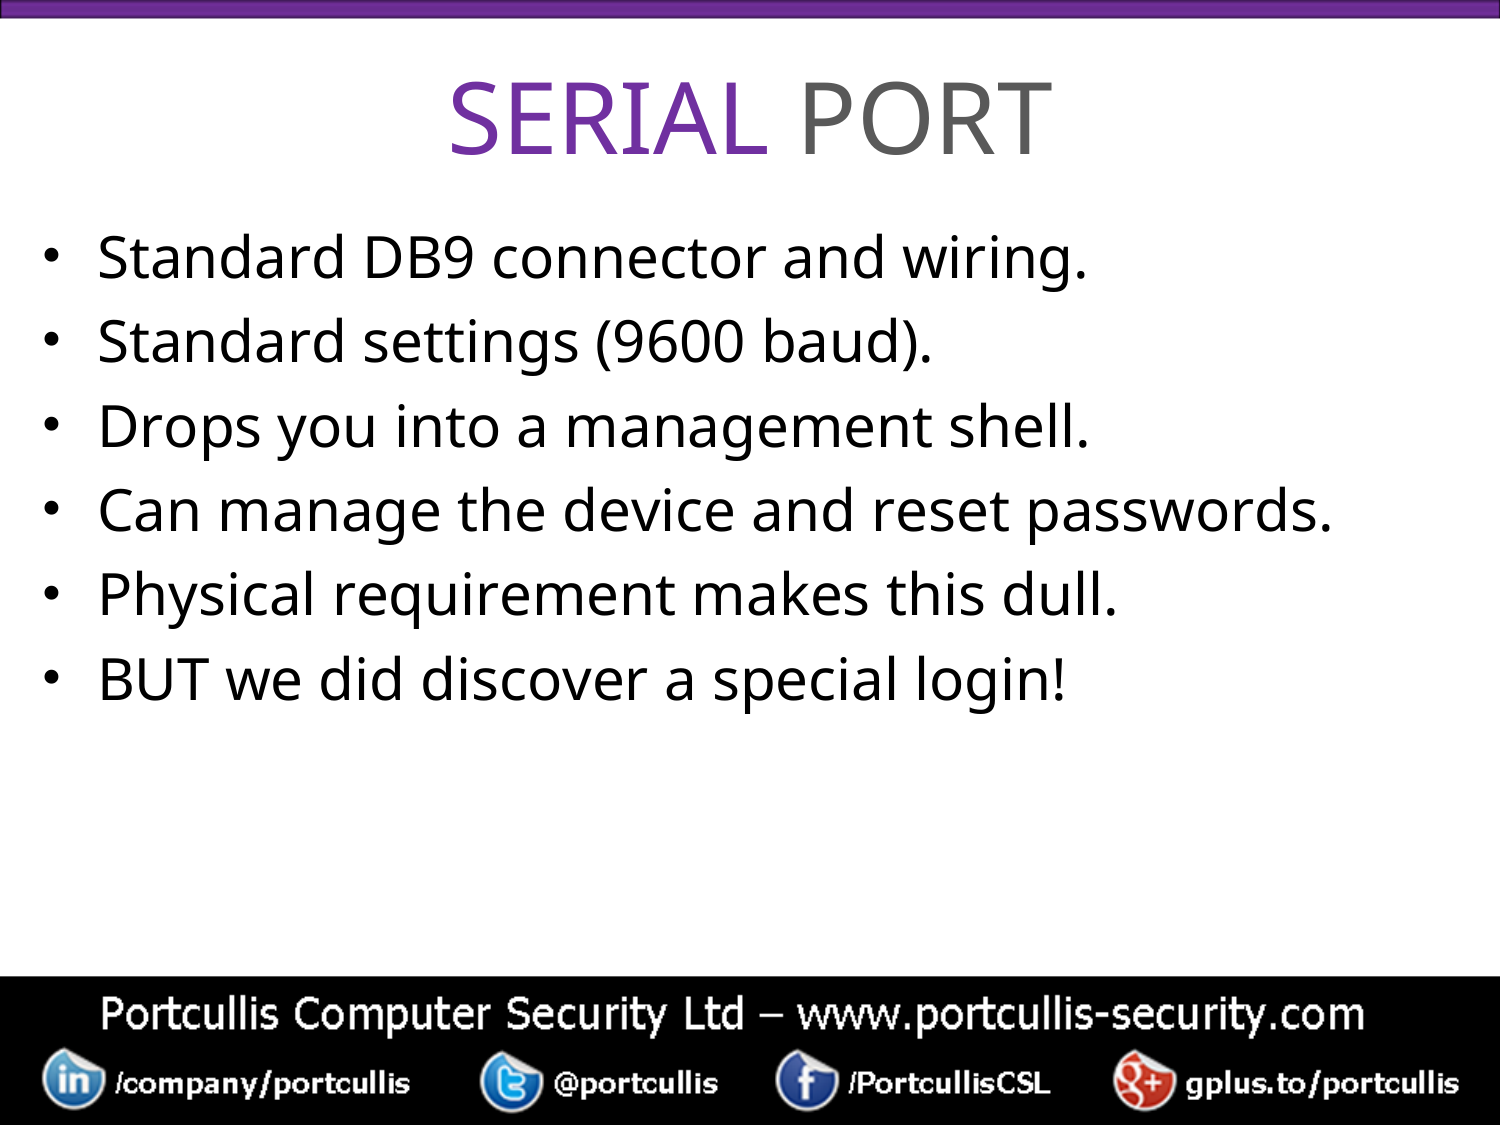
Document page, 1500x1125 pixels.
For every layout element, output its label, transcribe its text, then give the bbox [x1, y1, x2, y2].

picture [0, 202, 1500, 1125]
picture [0, 0, 1500, 42]
title SERIAL PORT [0, 42, 1500, 202]
list Standard DB9 connector and wiring. Standard settings (9600 baud). Drops you into a management shell. Can manage the device and reset passwords. Physical requirement makes this dull. BUT we did discover a special login! [41, 219, 1428, 965]
